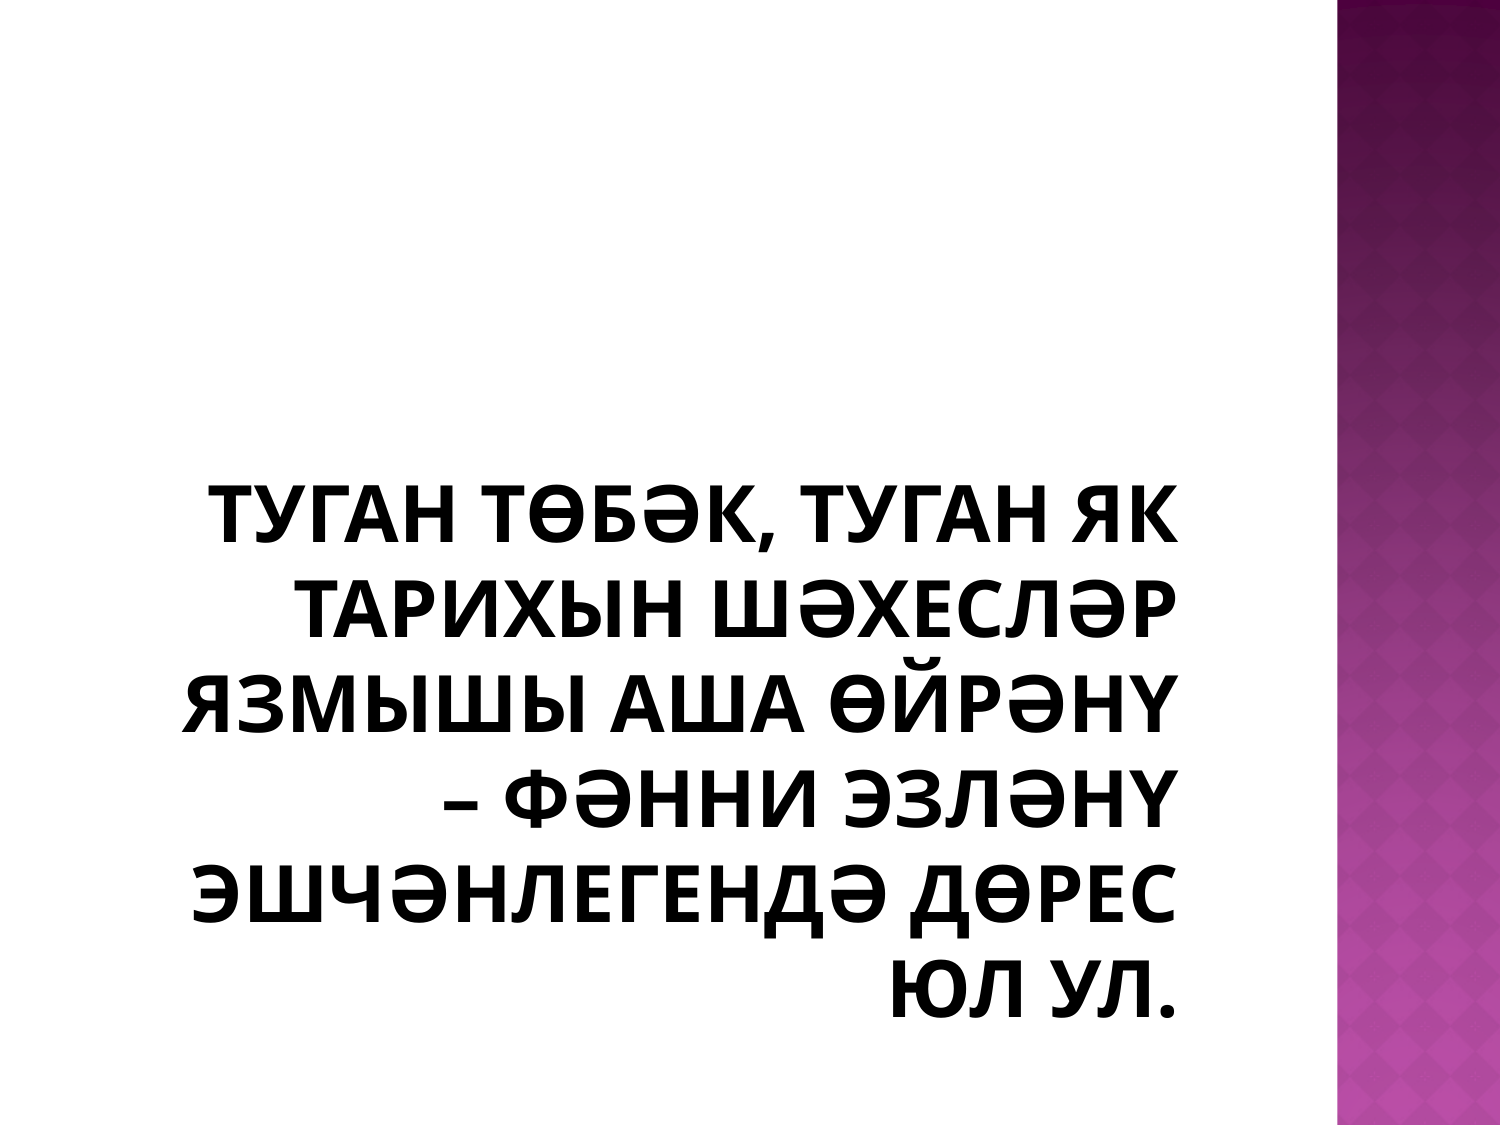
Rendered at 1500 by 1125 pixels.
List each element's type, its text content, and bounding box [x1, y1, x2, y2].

title Туган төбәк, туган як тарихын шәхесләр язмышы аша өйрәнү – фәнни эзләнү эшчәнлегендә дөрес юл ул. [174, 462, 1202, 687]
